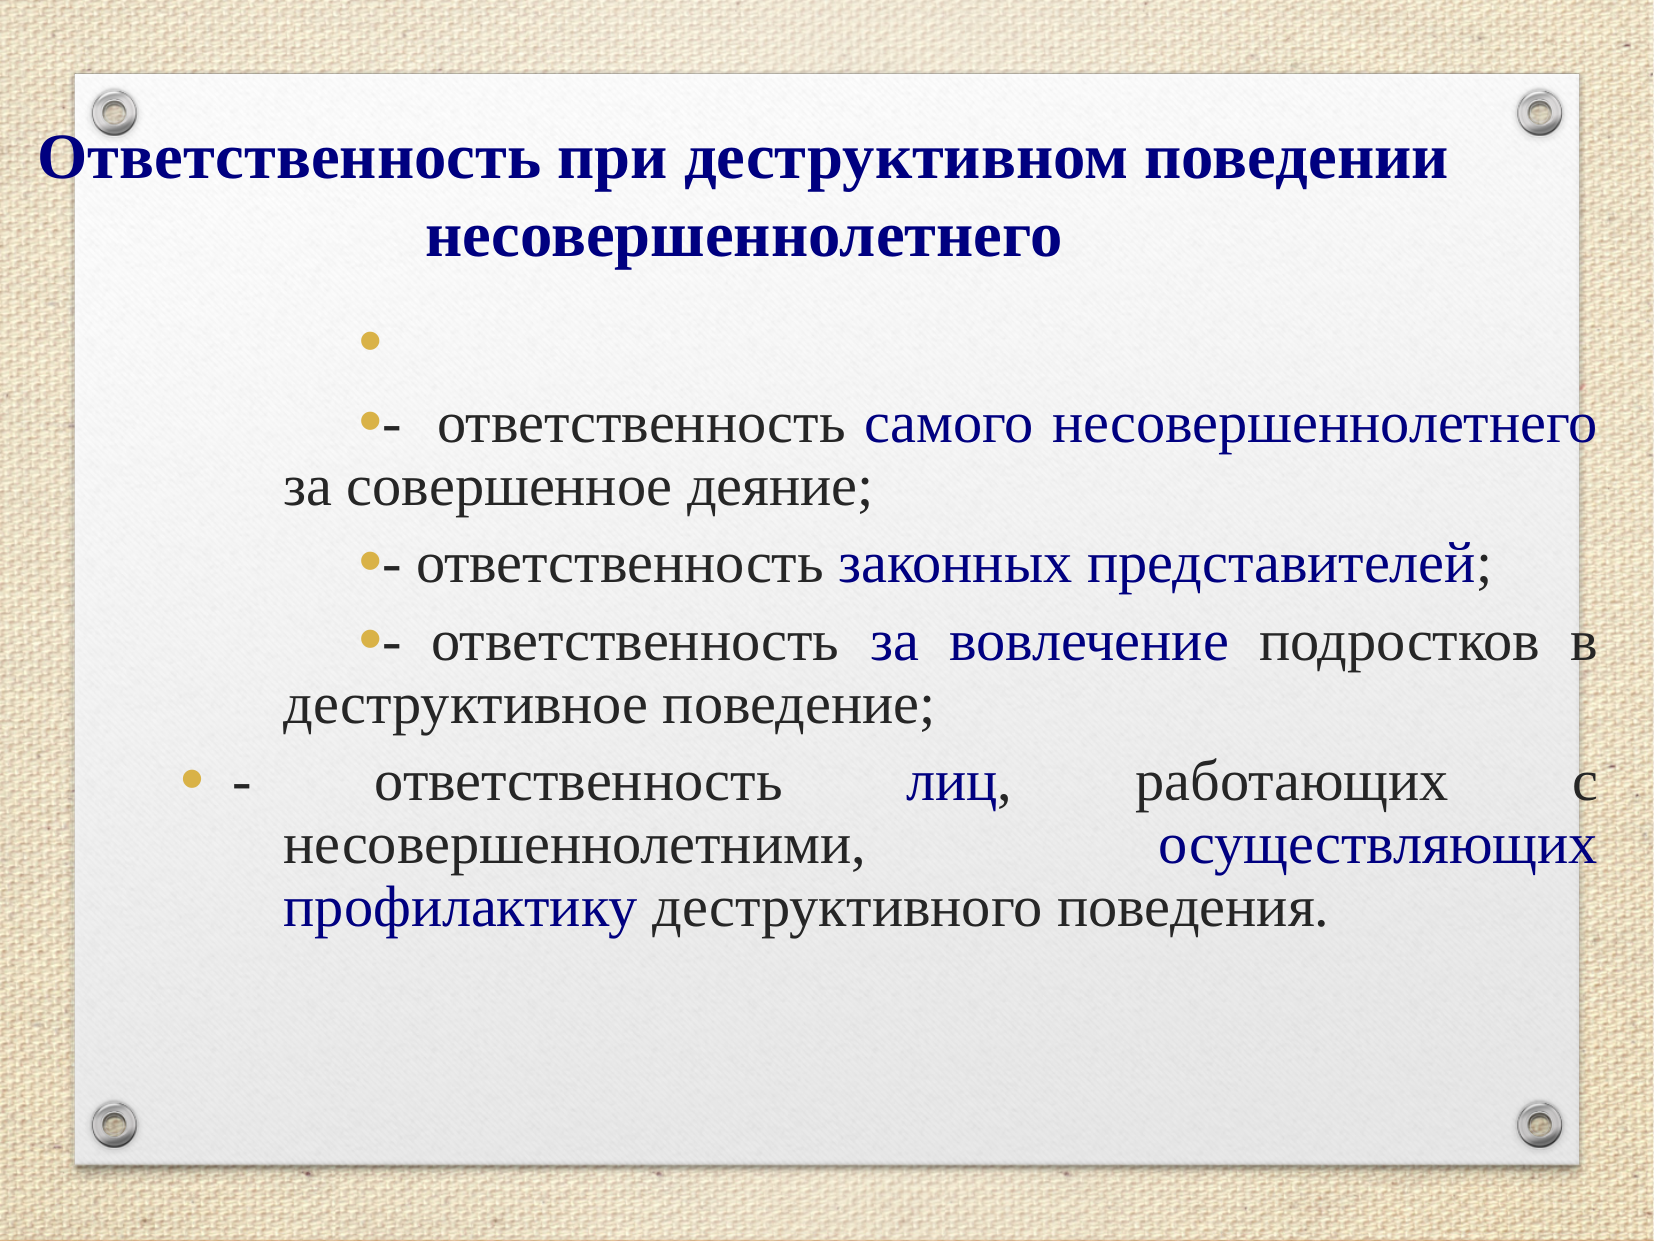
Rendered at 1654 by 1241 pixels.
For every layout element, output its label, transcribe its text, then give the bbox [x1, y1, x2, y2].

title Ответственность при деструктивном поведении несовершеннолетнего [0, 28, 1489, 278]
list - ответственность самого несовершеннолетнего за совершенное деяние; - ответственность законных представителей; - ответственность за вовлечение подростков в деструктивное поведение; - ответственность лиц, работающих с несовершеннолетними, осуществляющих профилактику деструктивного поведения. [165, 295, 1654, 1015]
